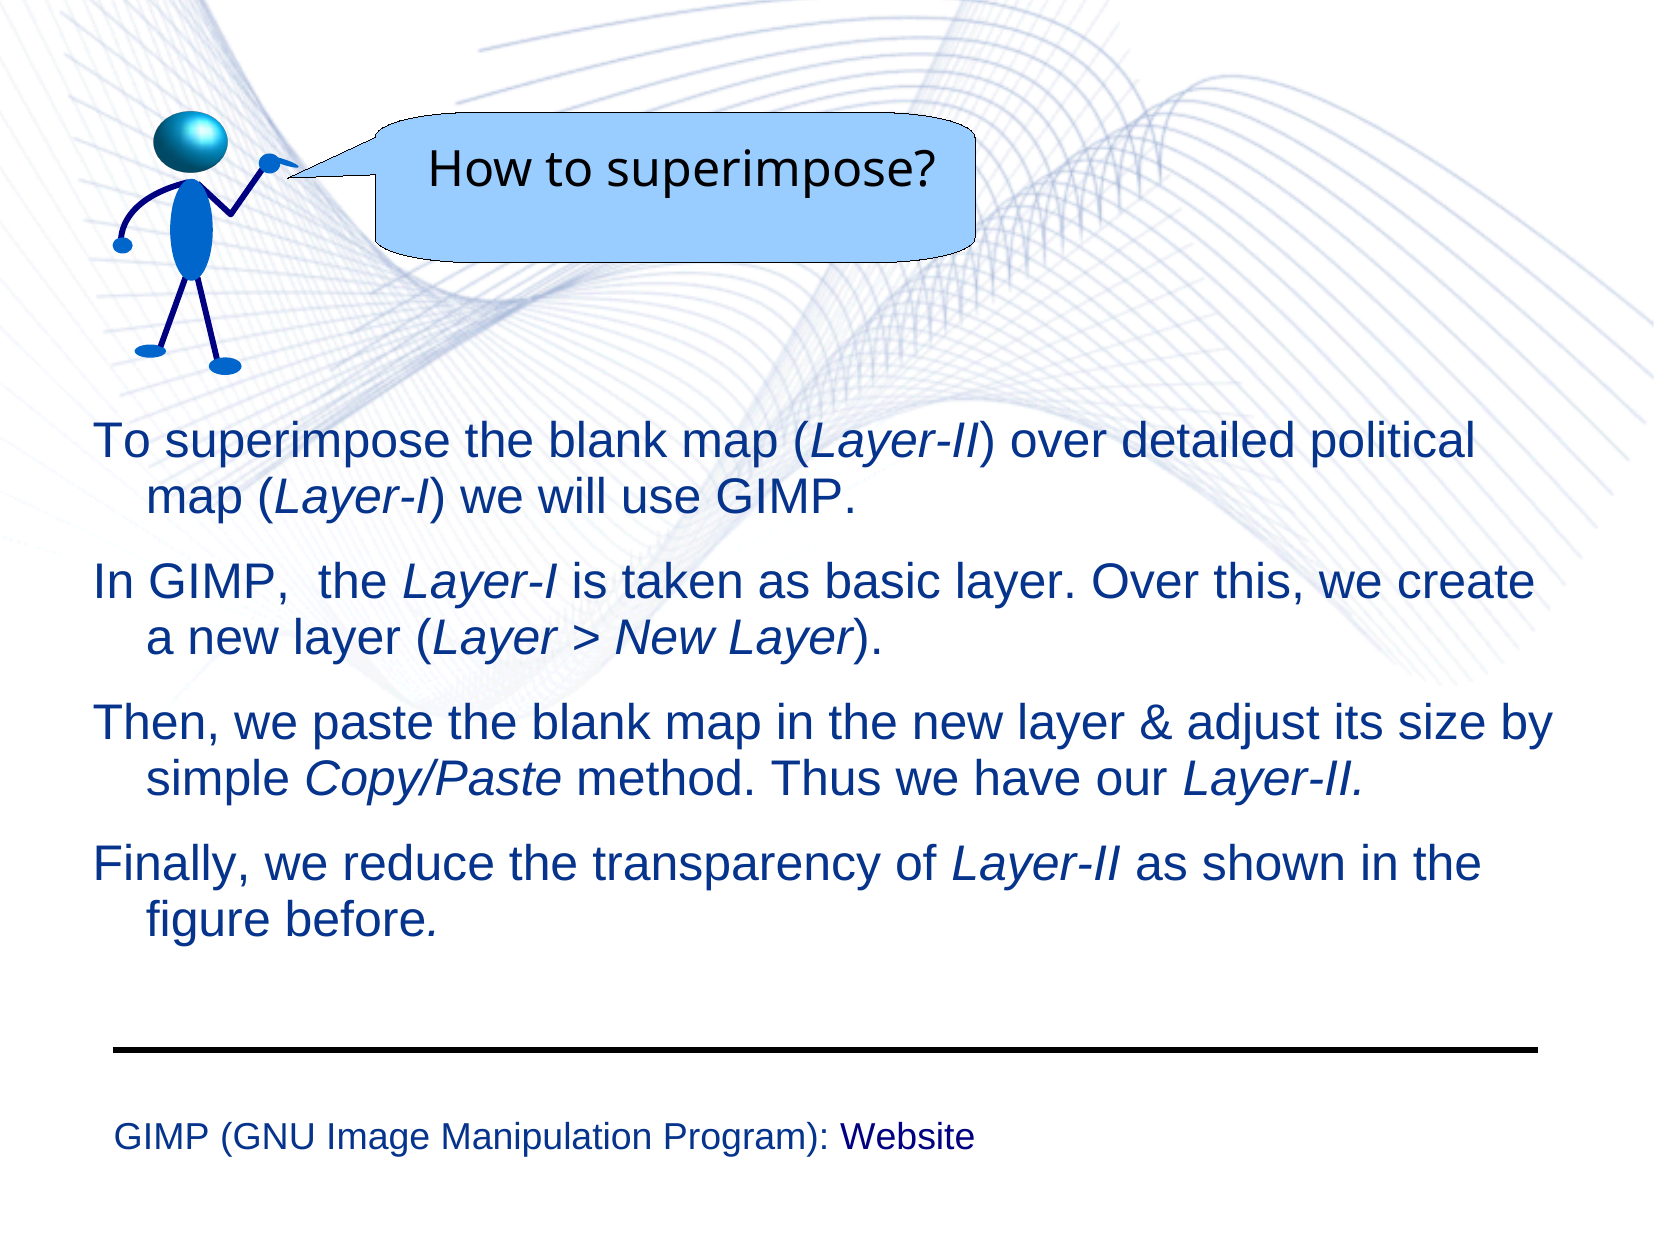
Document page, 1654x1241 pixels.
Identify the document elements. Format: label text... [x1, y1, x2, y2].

text_box [258, 153, 299, 174]
list GIMP (GNU Image Manipulation Program): Website [75, 1115, 1313, 1201]
list To superimpose the blank map (Layer-II) over detailed political map (Layer-I) we will use GIMP. In GIMP, the Layer-I is taken as basic layer. Over this, we create a new layer (Layer > New Layer). Then, we paste the blank map in the new layer & adjust its size by simple Copy/Paste method. Thus we have our Layer-II. Finally, we reduce the transparency of Layer-II as shown in the figure before. [75, 412, 1572, 948]
text_box [112, 237, 133, 254]
text_box [134, 344, 167, 358]
text_box How to superimpose? [412, 125, 976, 263]
picture [0, 0, 1654, 1241]
text_box [208, 357, 242, 376]
text_box [170, 178, 213, 281]
text_box [287, 112, 962, 257]
